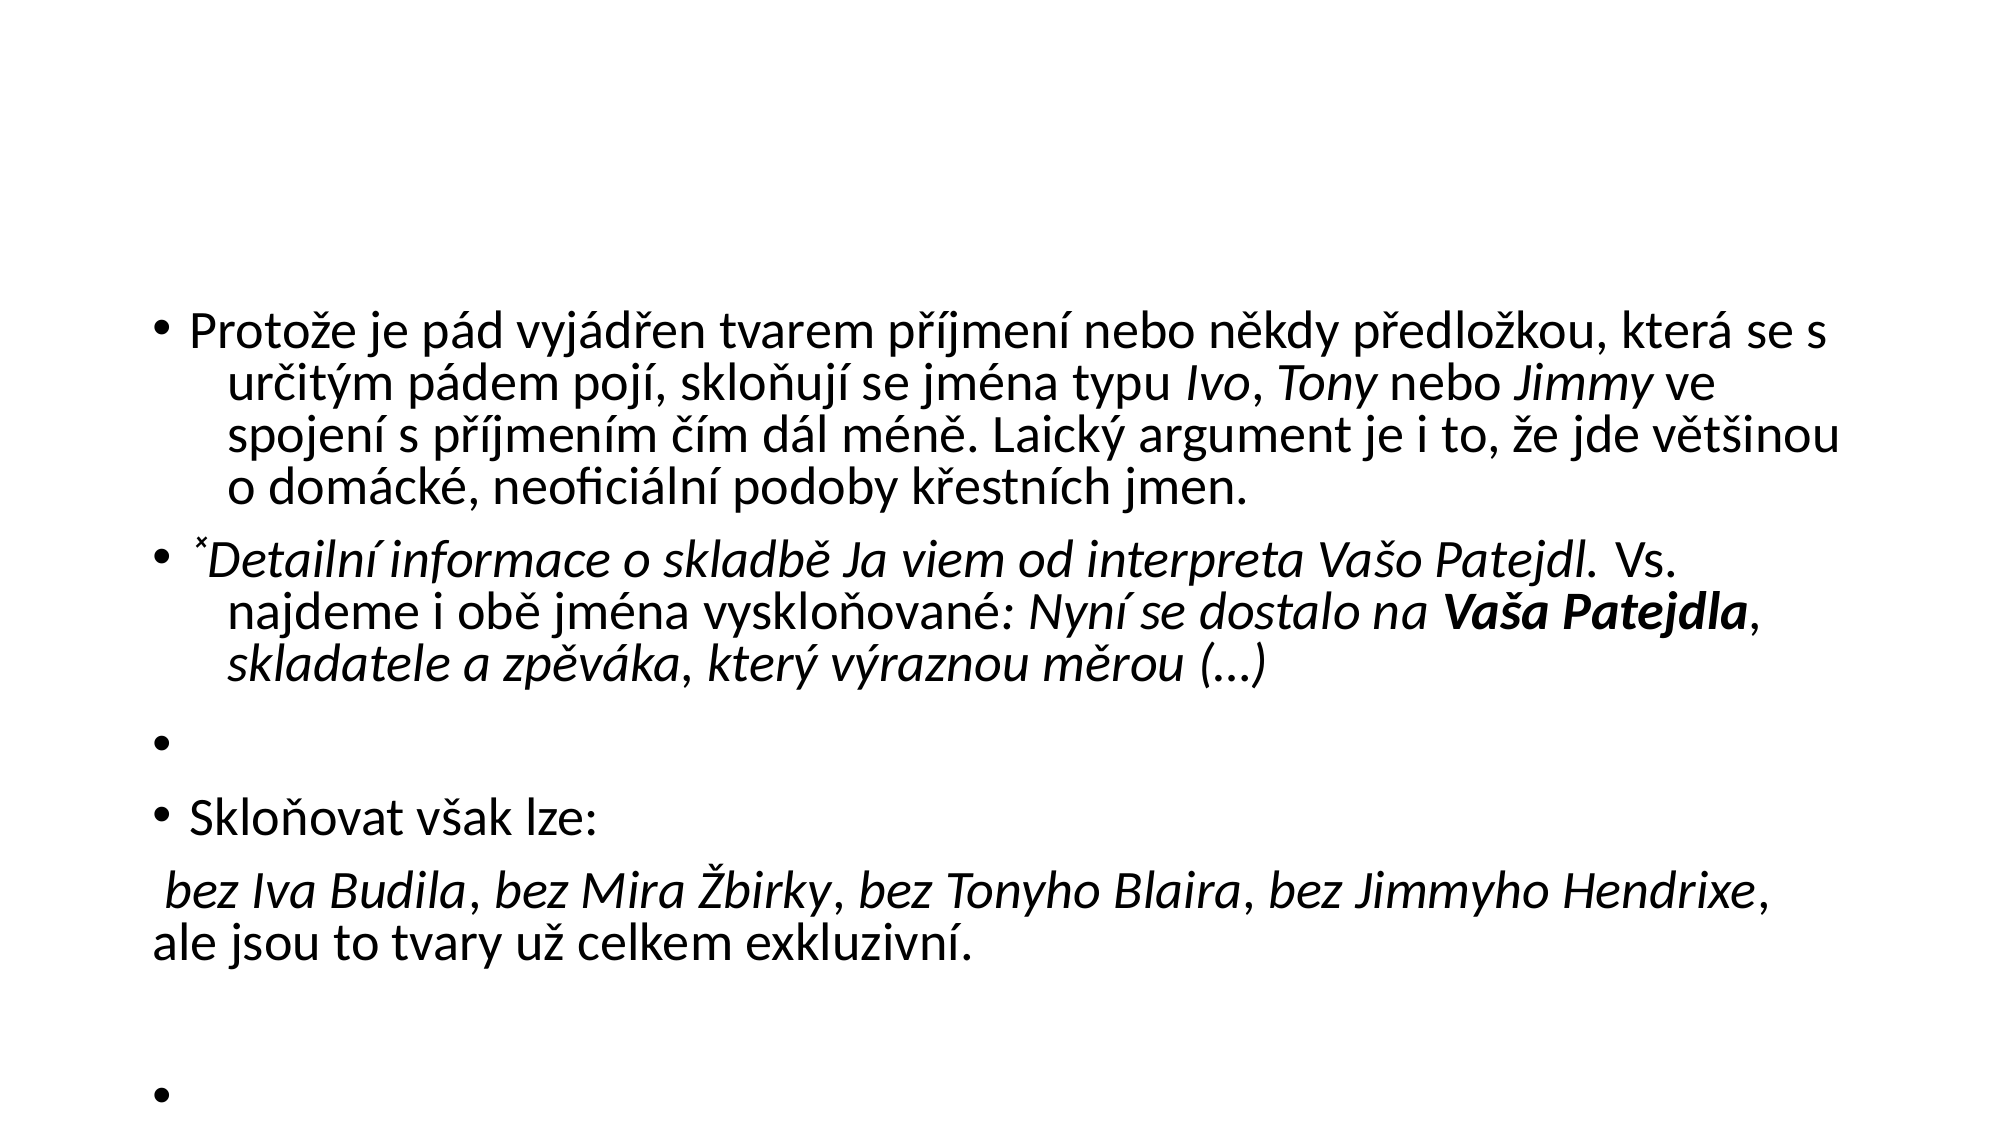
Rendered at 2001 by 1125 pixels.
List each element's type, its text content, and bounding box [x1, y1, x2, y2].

list Protože je pád vyjádřen tvarem příjmení nebo někdy předložkou, která se s určitým pádem pojí, skloňují se jména typu Ivo, Tony nebo Jimmy ve spojení s příjmením čím dál méně. Laický argument je i to, že jde většinou o domácké, neoficiální podoby křestních jmen. ˟Detailní informace o skladbě Ja viem od interpreta Vašo Patejdl. Vs. najdeme i obě jména vyskloňované: Nyní se dostalo na Vaša Patejdla, skladatele a zpěváka, který výraznou měrou (…) Skloňovat však lze: bez Iva Budila, bez Mira Žbirky, bez Tonyho Blaira, bez Jimmyho Hendrixe, ale jsou to tvary už celkem exkluzivní. [137, 299, 1863, 1014]
